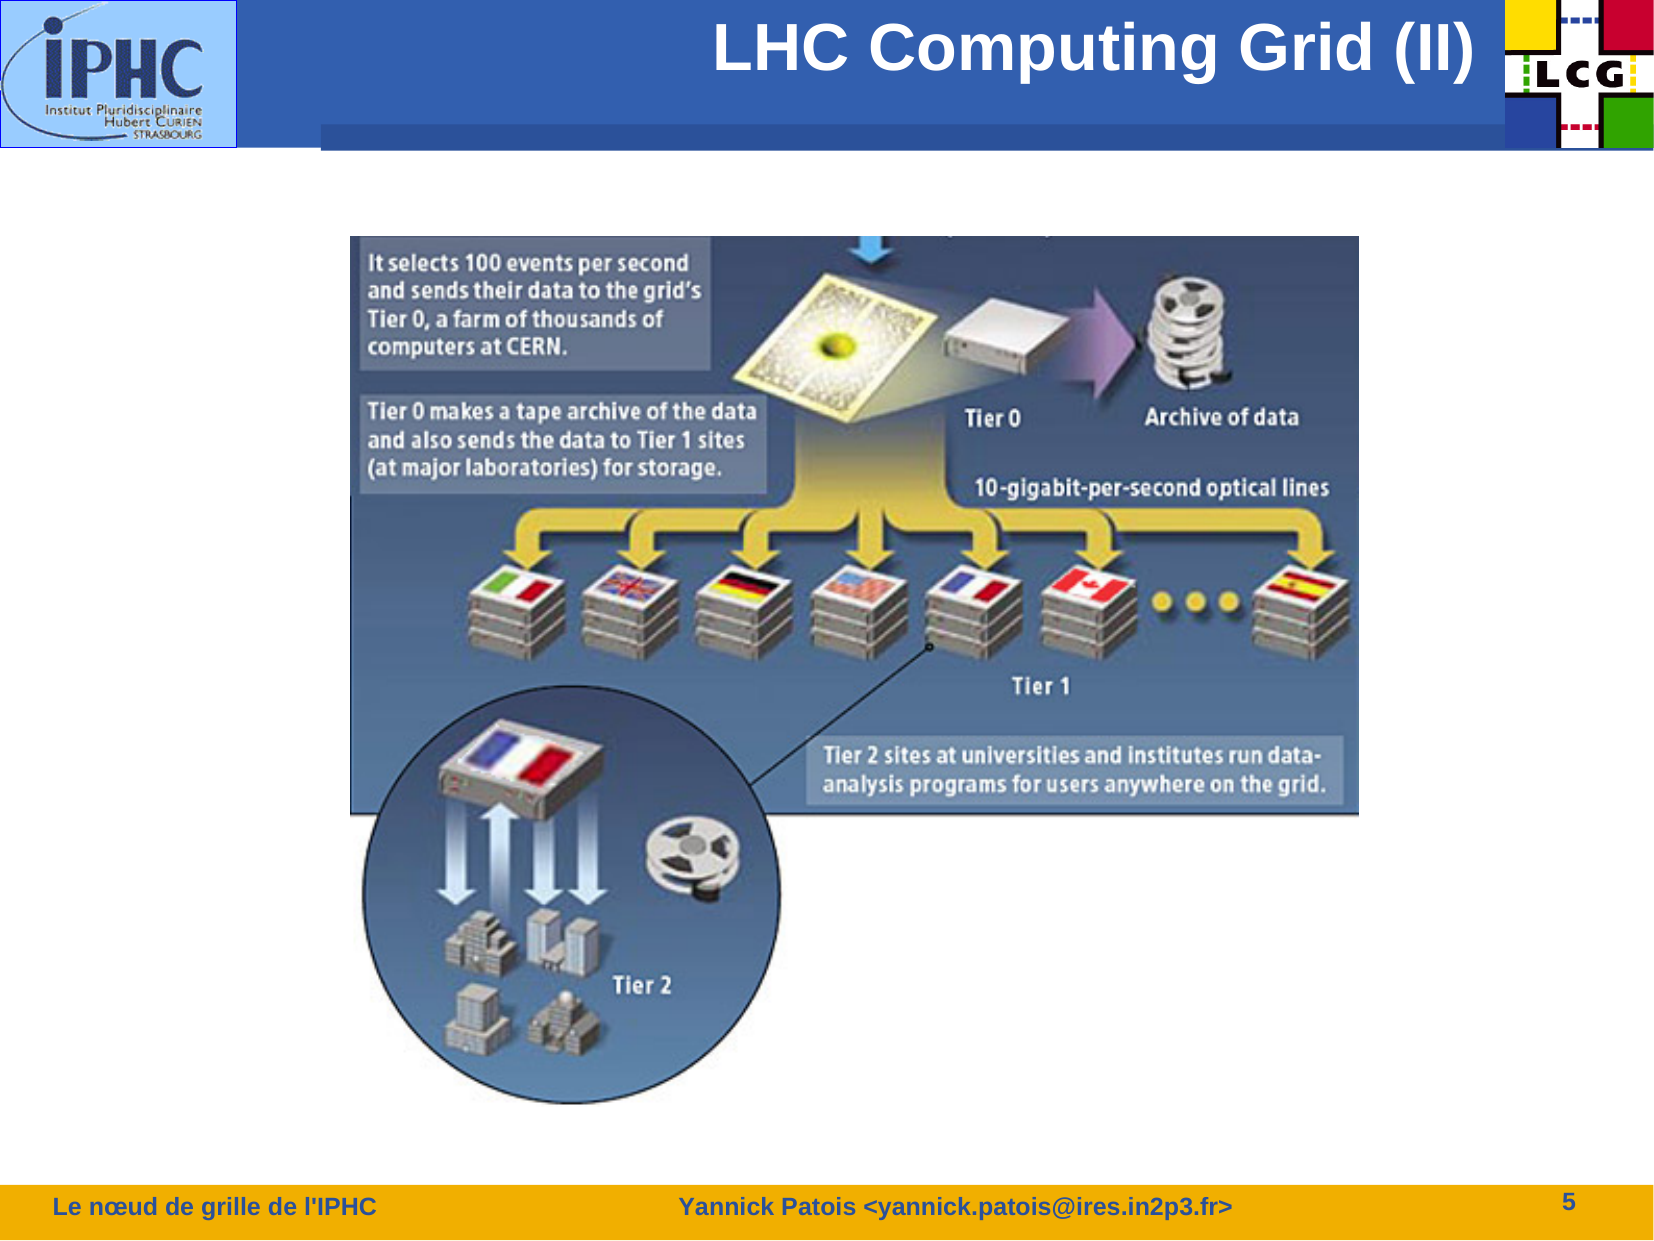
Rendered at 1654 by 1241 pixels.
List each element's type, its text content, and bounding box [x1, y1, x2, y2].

picture [0, 0, 204, 141]
title LHC Computing Grid (II) [236, 0, 1477, 98]
picture [350, 236, 1359, 1107]
